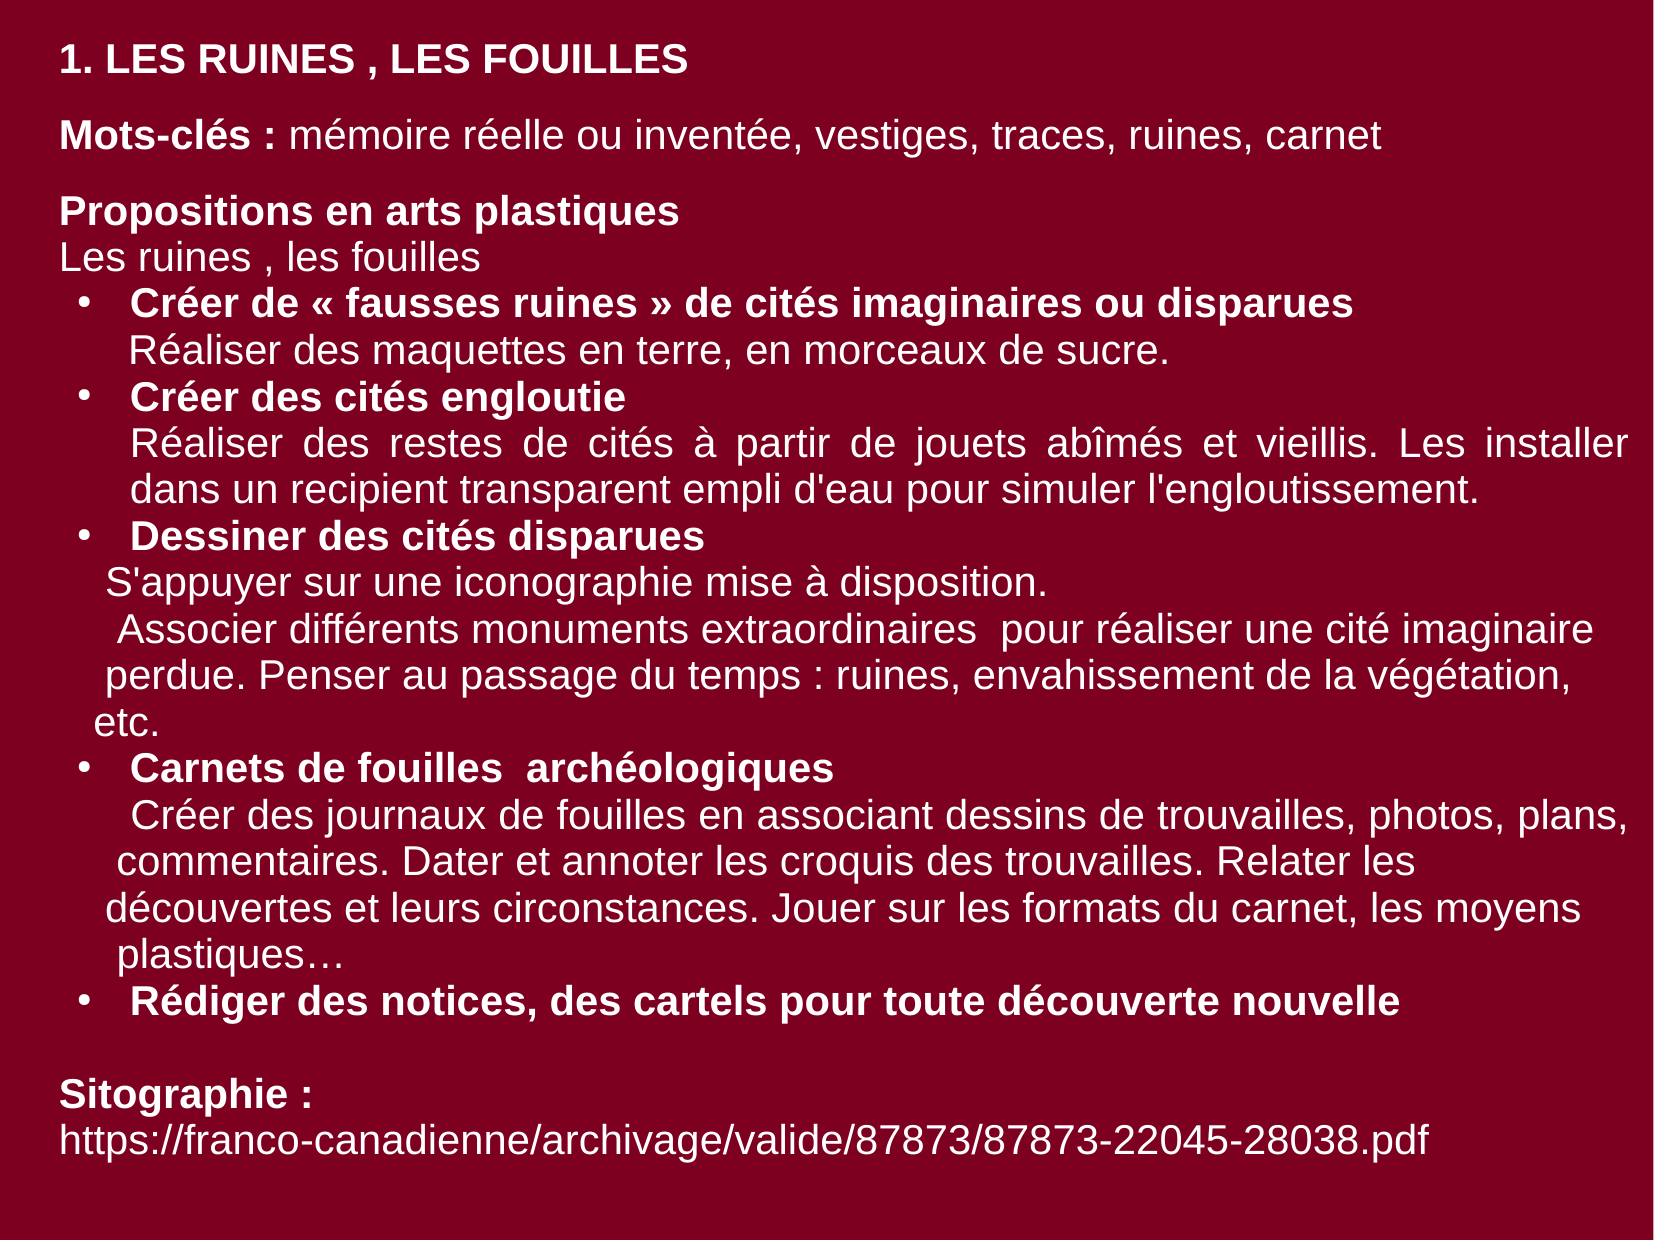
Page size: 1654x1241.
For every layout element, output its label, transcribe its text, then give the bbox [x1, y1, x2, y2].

list 1. LES RUINES , LES FOUILLES Mots-clés : mémoire réelle ou inventée, vestiges, traces, ruines, carnet Propositions en arts plastiques Les ruines , les fouilles Créer de « fausses ruines » de cités imaginaires ou disparues Réaliser des maquettes en terre, en morceaux de sucre. Créer des cités engloutie Réaliser des restes de cités à partir de jouets abîmés et vieillis. Les installer dans un recipient transparent empli d'eau pour simuler l'engloutissement. Dessiner des cités disparues S'appuyer sur une iconographie mise à disposition. Associer différents monuments extraordinaires pour réaliser une cité imaginaire perdue. Penser au passage du temps : ruines, envahissement de la végétation, etc. Carnets de fouilles archéologiques Créer des journaux de fouilles en associant dessins de trouvailles, photos, plans, commentaires. Dater et annoter les croquis des trouvailles. Relater les découvertes et leurs circonstances. Jouer sur les formats du carnet, les moyens plastiques… Rédiger des notices, des cartels pour toute découverte nouvelle Sitographie : https://franco-canadienne/archivage/valide/87873/87873-22045-28038.pdf [59, 35, 1630, 1241]
